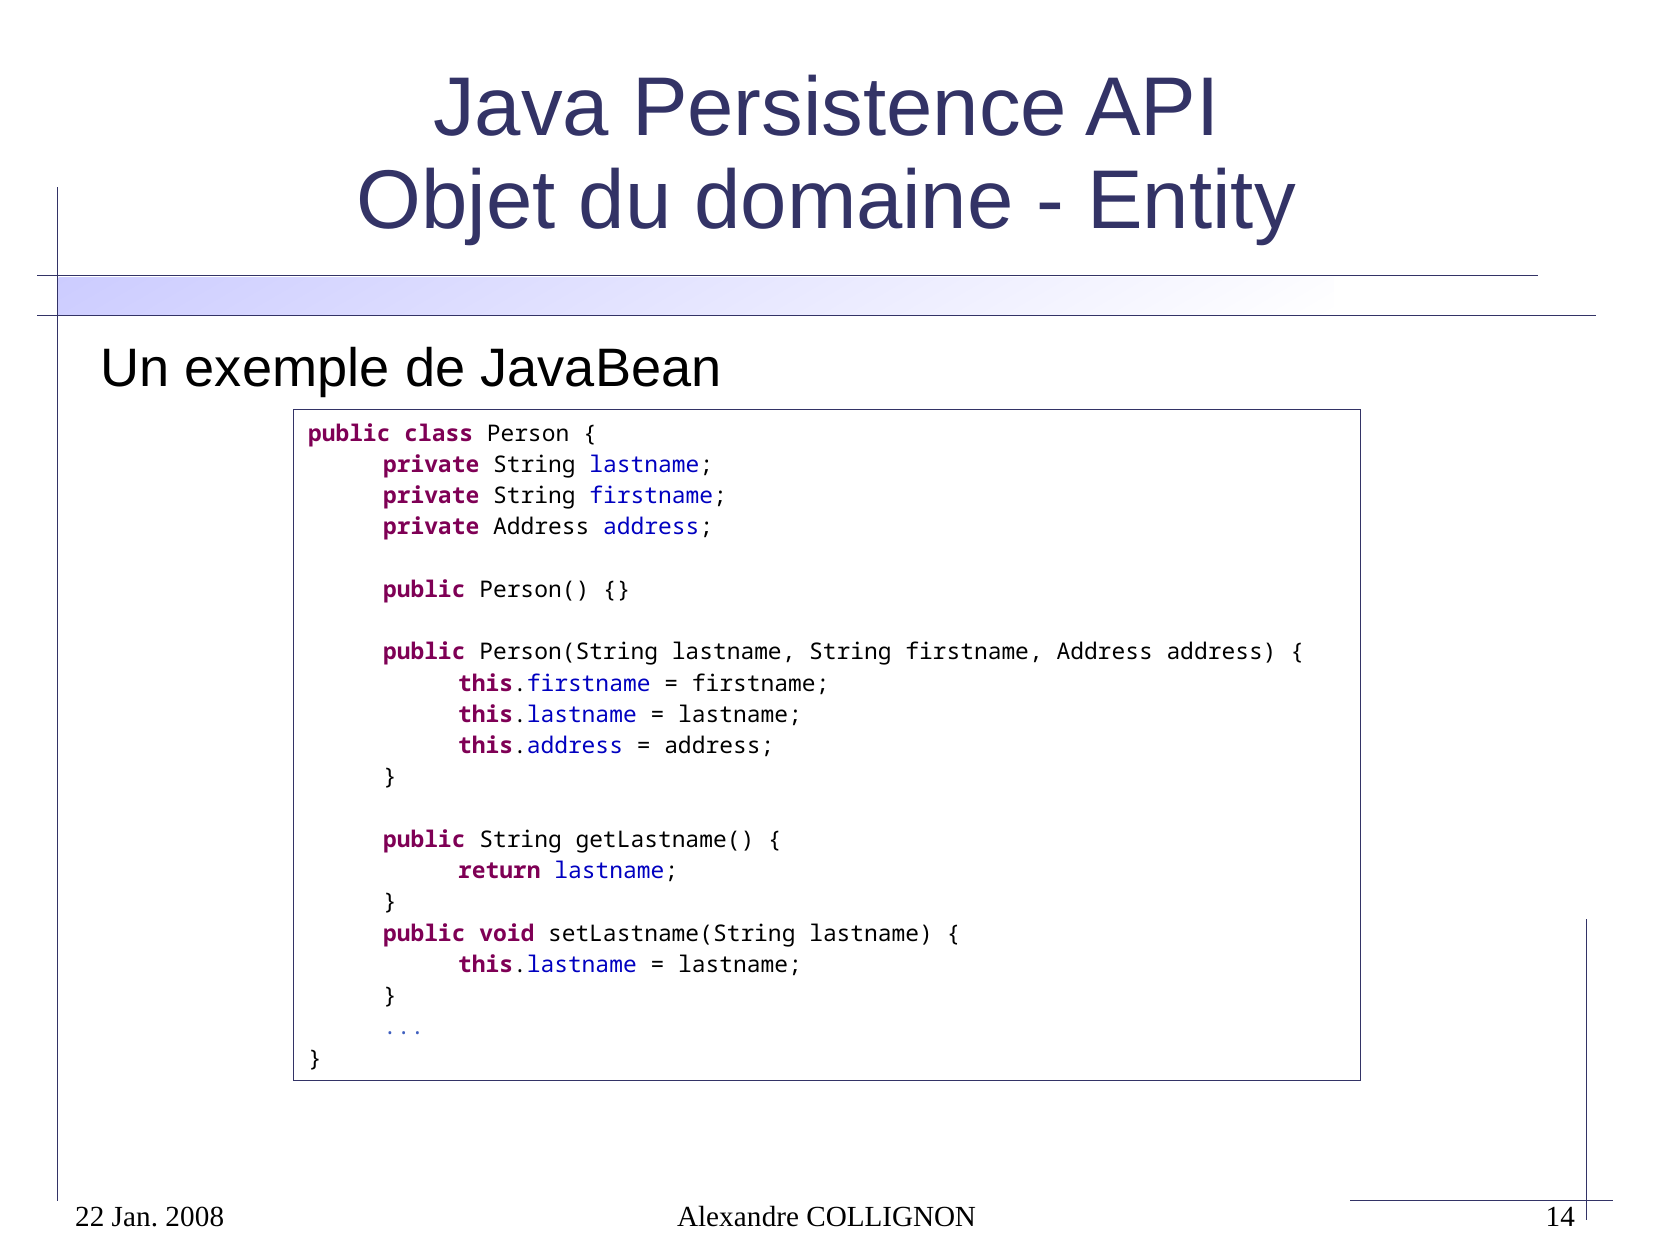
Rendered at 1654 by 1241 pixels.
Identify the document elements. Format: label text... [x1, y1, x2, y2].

text_box public class Person { private String lastname; private String firstname; private Address address; public Person() {} public Person(String lastname, String firstname, Address address) { this.firstname = firstname; this.lastname = lastname; this.address = address; } public String getLastname() { return lastname; } public void setLastname(String lastname) { this.lastname = lastname; } ... } [293, 409, 1361, 986]
title Java Persistence API Objet du domaine - Entity [82, 49, 1571, 257]
list Un exemple de JavaBean [82, 337, 1571, 413]
